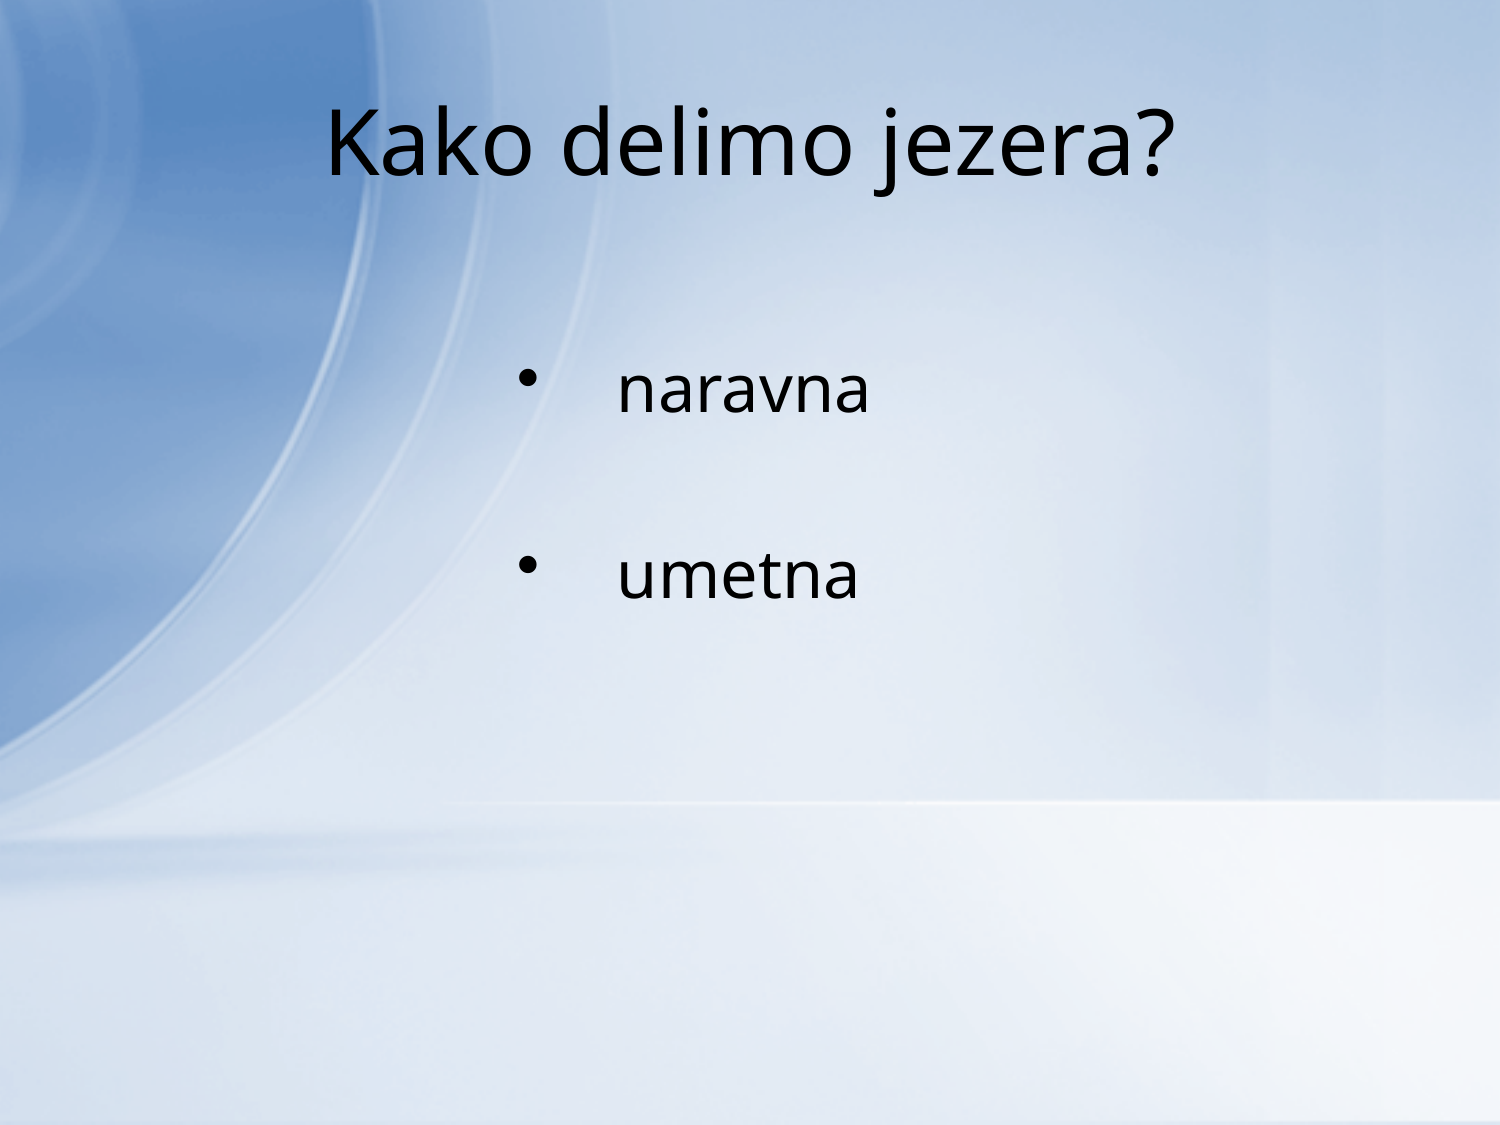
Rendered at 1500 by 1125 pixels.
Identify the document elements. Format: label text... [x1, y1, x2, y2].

picture [0, 0, 1500, 1125]
title Kako delimo jezera? [75, 45, 1425, 233]
list naravna umetna [501, 338, 1010, 669]
